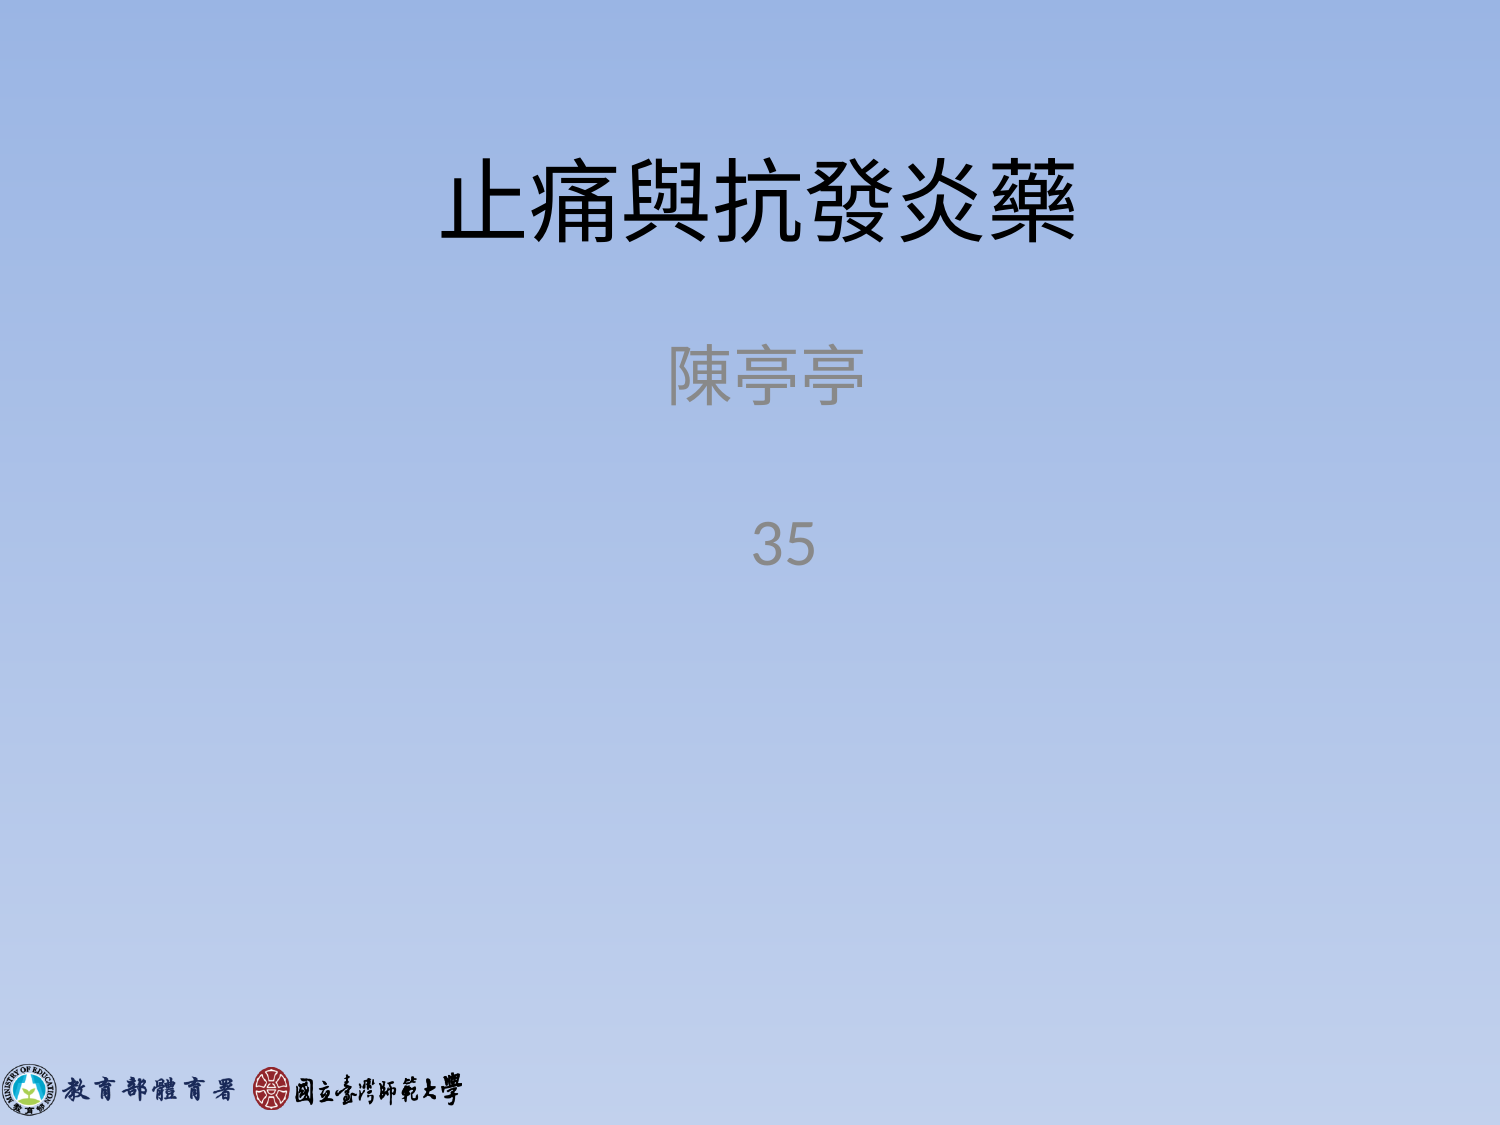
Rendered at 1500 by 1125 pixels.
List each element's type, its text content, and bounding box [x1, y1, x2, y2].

subtitle 陳亭亭 [242, 326, 1293, 433]
title 止痛與抗發炎藥 [121, 78, 1397, 320]
picture [0, 1051, 243, 1125]
picture [253, 1067, 462, 1110]
text_box 35 [251, 491, 1302, 598]
